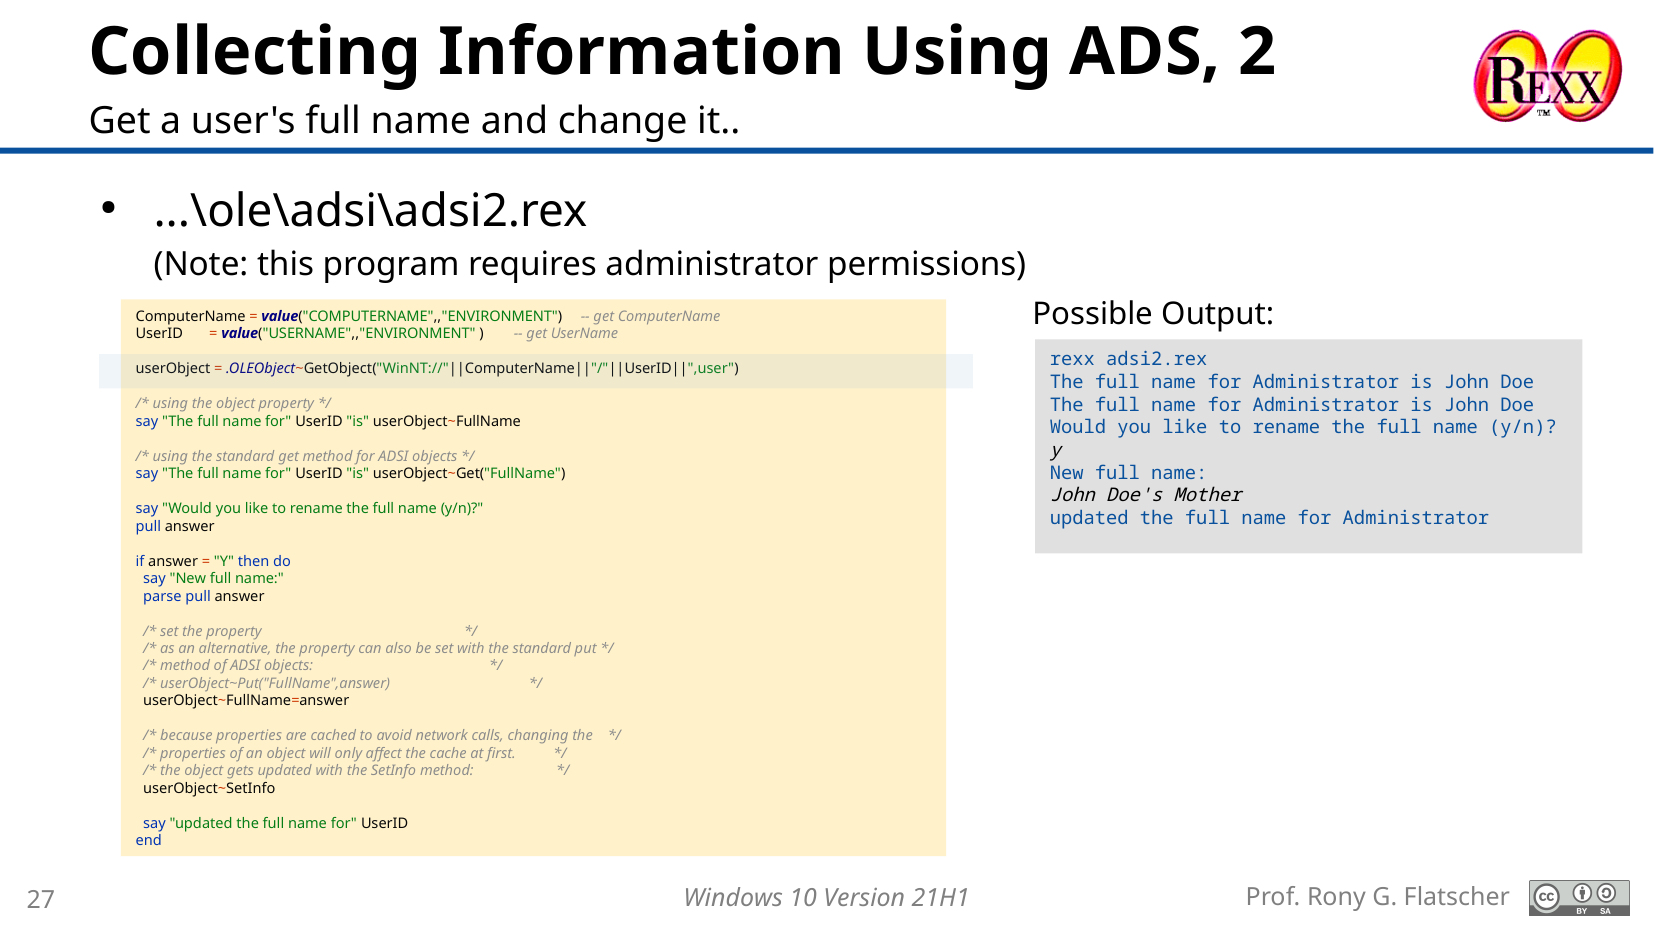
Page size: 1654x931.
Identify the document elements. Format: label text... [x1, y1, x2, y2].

text_box ComputerName = value("COMPUTERNAME",,"ENVIRONMENT") -- get ComputerName UserID = value("USERNAME",,"ENVIRONMENT" ) -- get UserName userObject = .OLEObject~GetObject("WinNT://"||ComputerName||"/"||UserID||",user") /* using the object property */ say "The full name for" UserID "is" userObject~FullName /* using the standard get method for ADSI objects */ say "The full name for" UserID "is" userObject~Get("FullName") say "Would you like to rename the full name (y/n)?" pull answer if answer = "Y" then do say "New full name:" parse pull answer /* set the property */ /* as an alternative, the property can also be set with the standard put */ /* method of ADSI objects: */ /* userObject~Put("FullName",answer) */ userObject~FullName=answer /* because properties are cached to avoid network calls, changing the */ /* properties of an object will only affect the cache at first. */ /* the object gets updated with the SetInfo method: */ userObject~SetInfo say "updated the full name for" UserID end [120, 389, 947, 857]
list ...\ole\adsi\adsi2.rex (Note: this program requires administrator permissions) [82, 177, 1571, 857]
text_box ComputerName = value("COMPUTERNAME",,"ENVIRONMENT") -- get ComputerName UserID = value("USERNAME",,"ENVIRONMENT" ) -- get UserName userObject = .OLEObject~GetObject("WinNT://"||ComputerName||"/"||UserID||",user") /* using the object property */ say "The full name for" UserID "is" userObject~FullName /* using the standard get method for ADSI objects */ say "The full name for" UserID "is" userObject~Get("FullName") say "Would you like to rename the full name (y/n)?" pull answer if answer = "Y" then do say "New full name:" parse pull answer /* set the property */ /* as an alternative, the property can also be set with the standard put */ /* method of ADSI objects: */ /* userObject~Put("FullName",answer) */ userObject~FullName=answer /* because properties are cached to avoid network calls, changing the */ /* properties of an object will only affect the cache at first. */ /* the object gets updated with the SetInfo method: */ userObject~SetInfo say "updated the full name for" UserID end [120, 299, 947, 354]
text_box Possible Output: [1017, 283, 1578, 340]
text_box Windows 10 Version 21H1 [0, 874, 1654, 922]
text_box rexx adsi2.rex The full name for Administrator is John Doe The full name for Administrator is John Doe Would you like to rename the full name (y/n)? y New full name: John Doe's Mother updated the full name for Administrator [1035, 339, 1583, 554]
title Collecting Information Using ADS, 2 Get a user's full name and change it.. [29, 0, 1654, 148]
text_box [99, 354, 973, 389]
